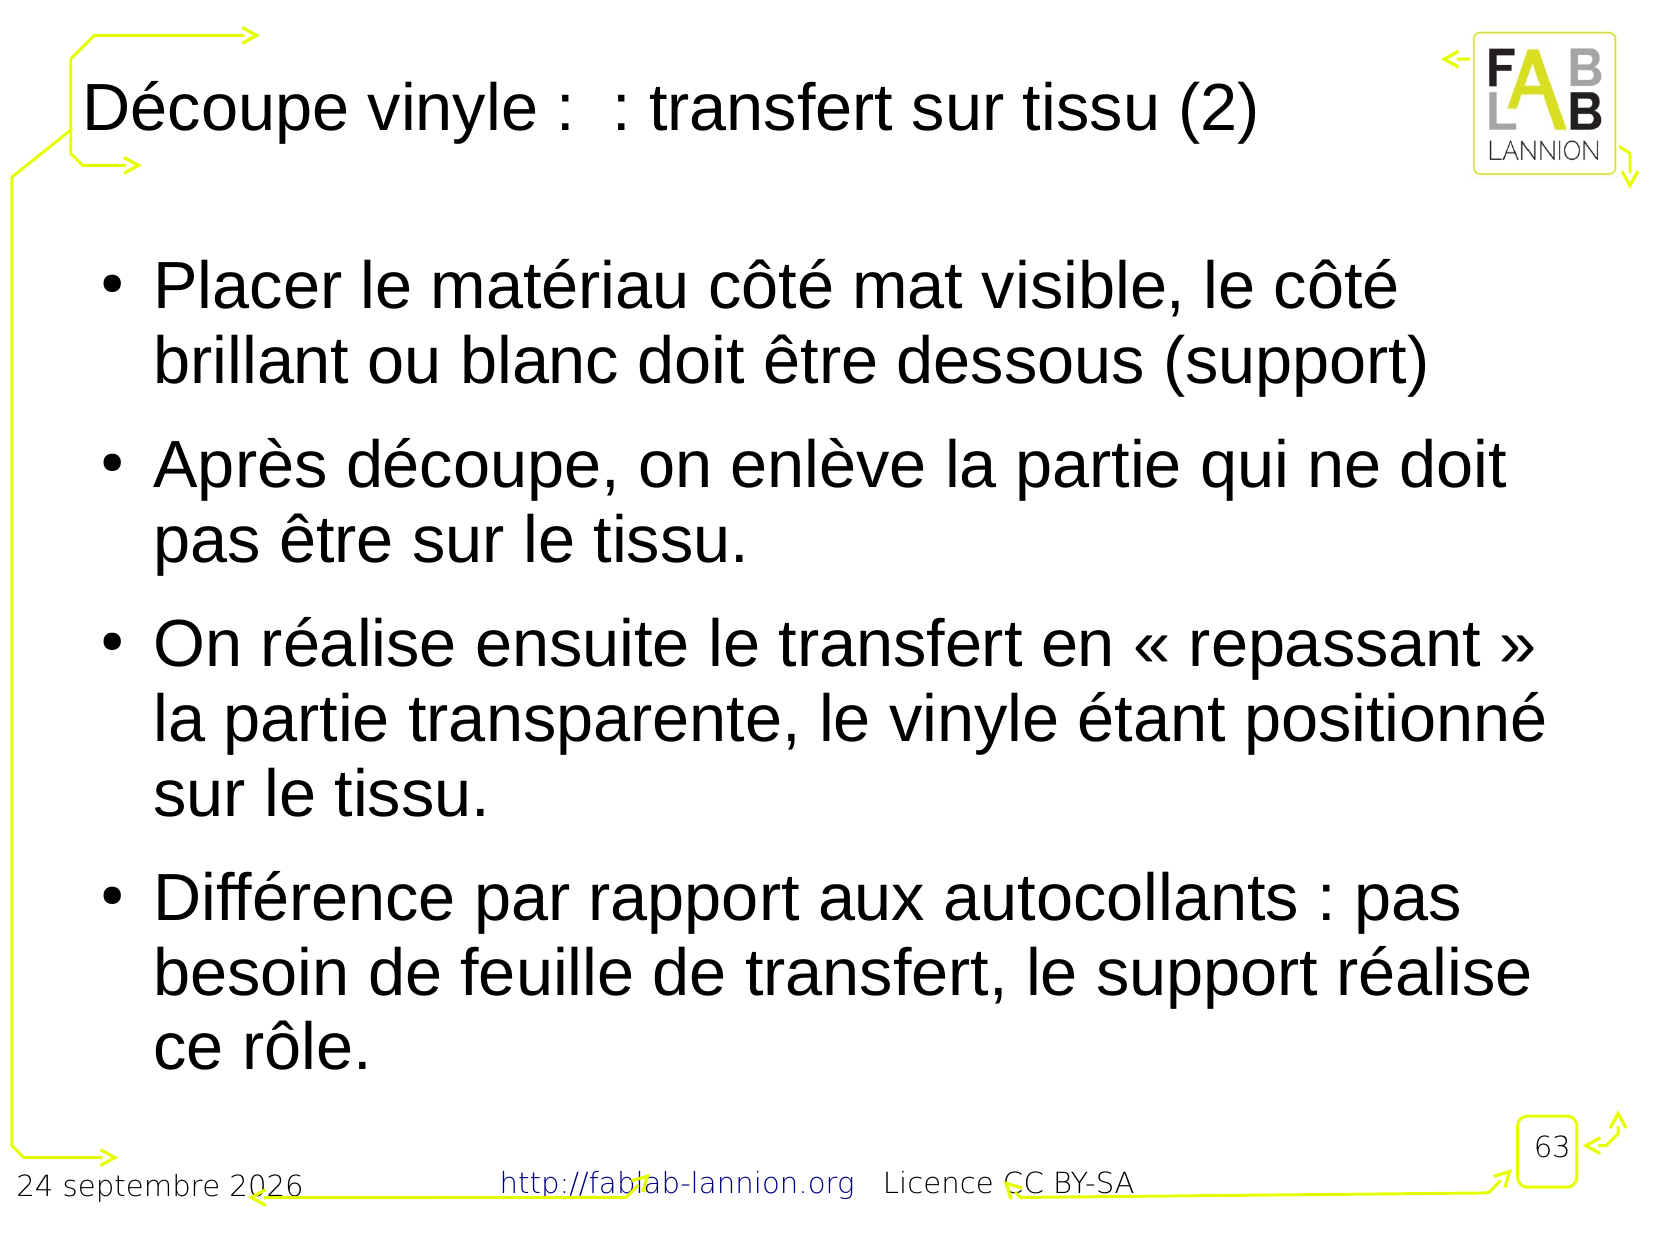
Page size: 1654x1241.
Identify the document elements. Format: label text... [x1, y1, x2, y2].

picture [1470, 29, 1619, 178]
title Découpe vinyle : : transfert sur tissu (2) [82, 49, 1441, 166]
list Placer le matériau côté mat visible, le côté brillant ou blanc doit être dessous (support) Après découpe, on enlève la partie qui ne doit pas être sur le tissu. On réalise ensuite le transfert en « repassant » la partie transparente, le vinyle étant positionné sur le tissu. Différence par rapport aux autocollants : pas besoin de feuille de transfert, le support réalise ce rôle. [82, 248, 1571, 1099]
